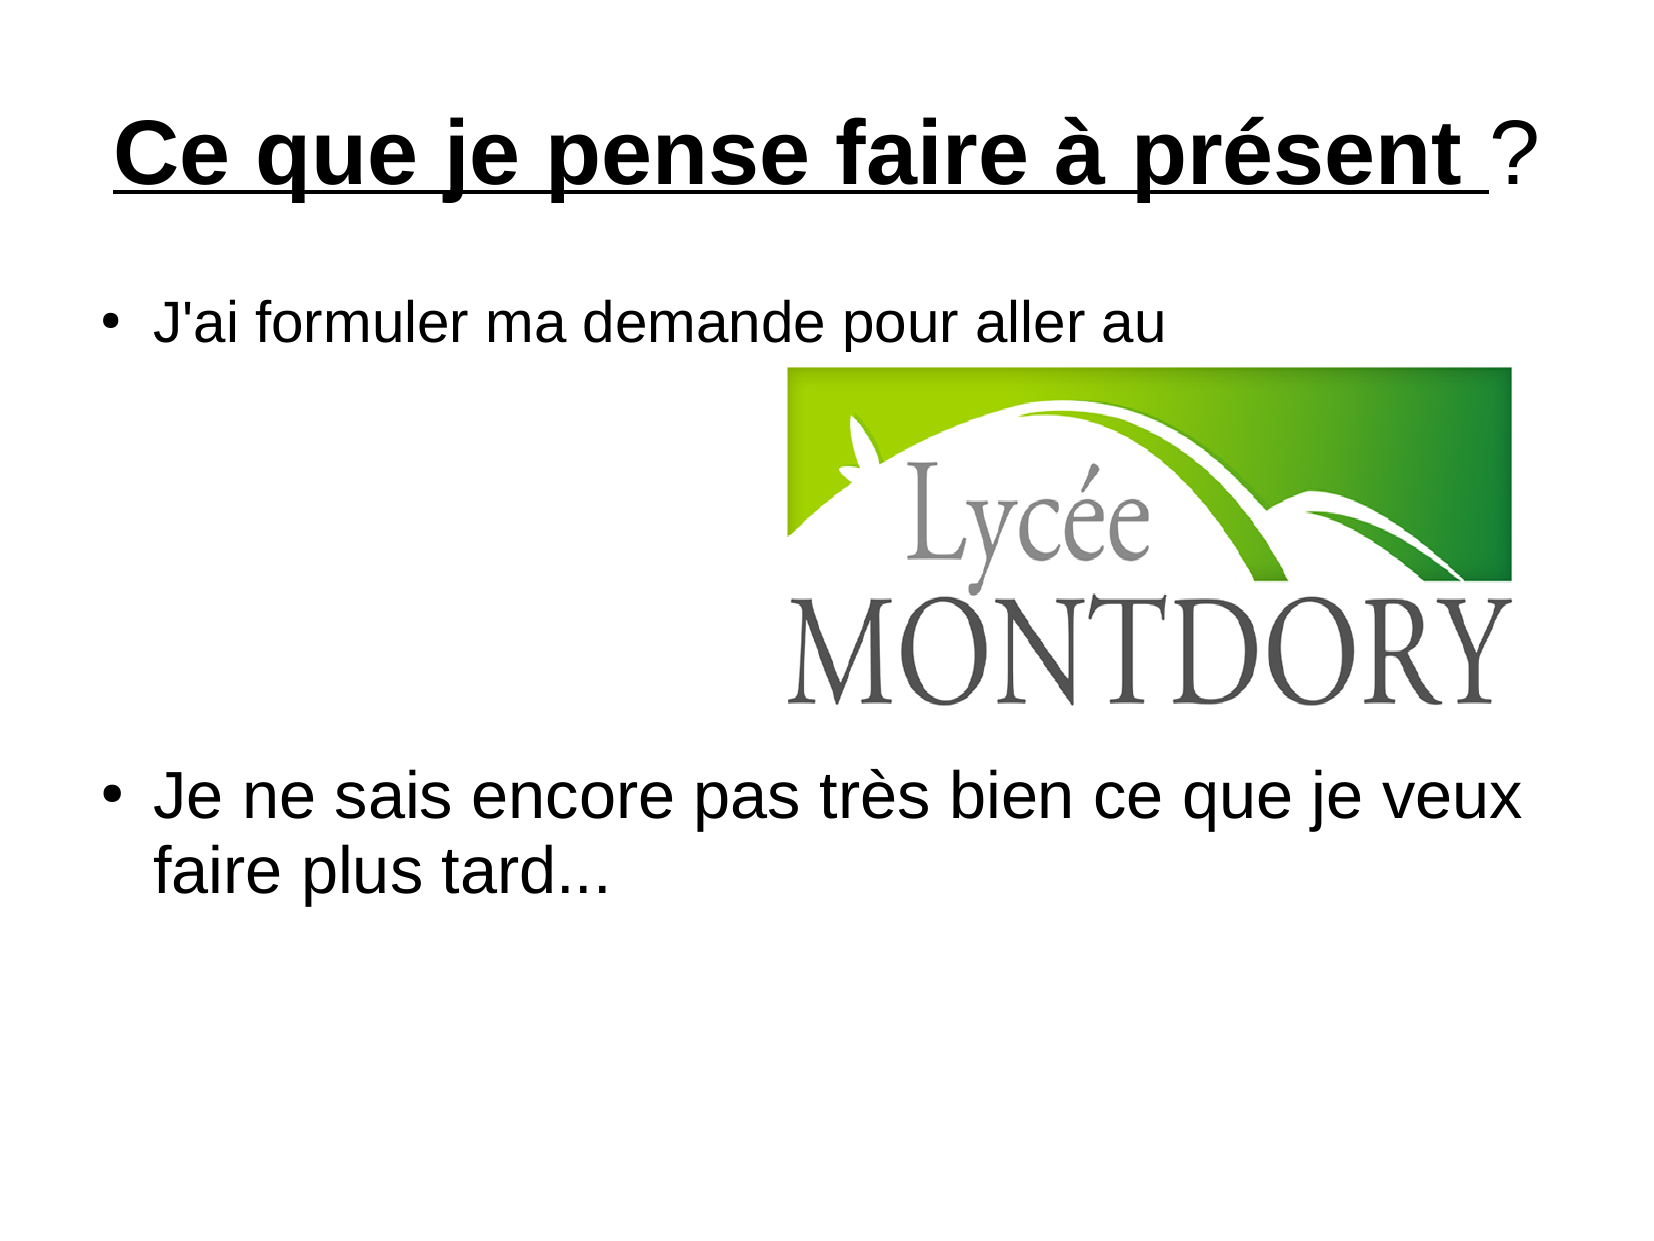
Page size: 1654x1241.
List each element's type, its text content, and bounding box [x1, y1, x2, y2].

title Ce que je pense faire à présent ? [82, 49, 1571, 257]
list J'ai formuler ma demande pour aller au Je ne sais encore pas très bien ce que je veux faire plus tard... [82, 290, 1571, 1158]
picture [774, 352, 1524, 721]
